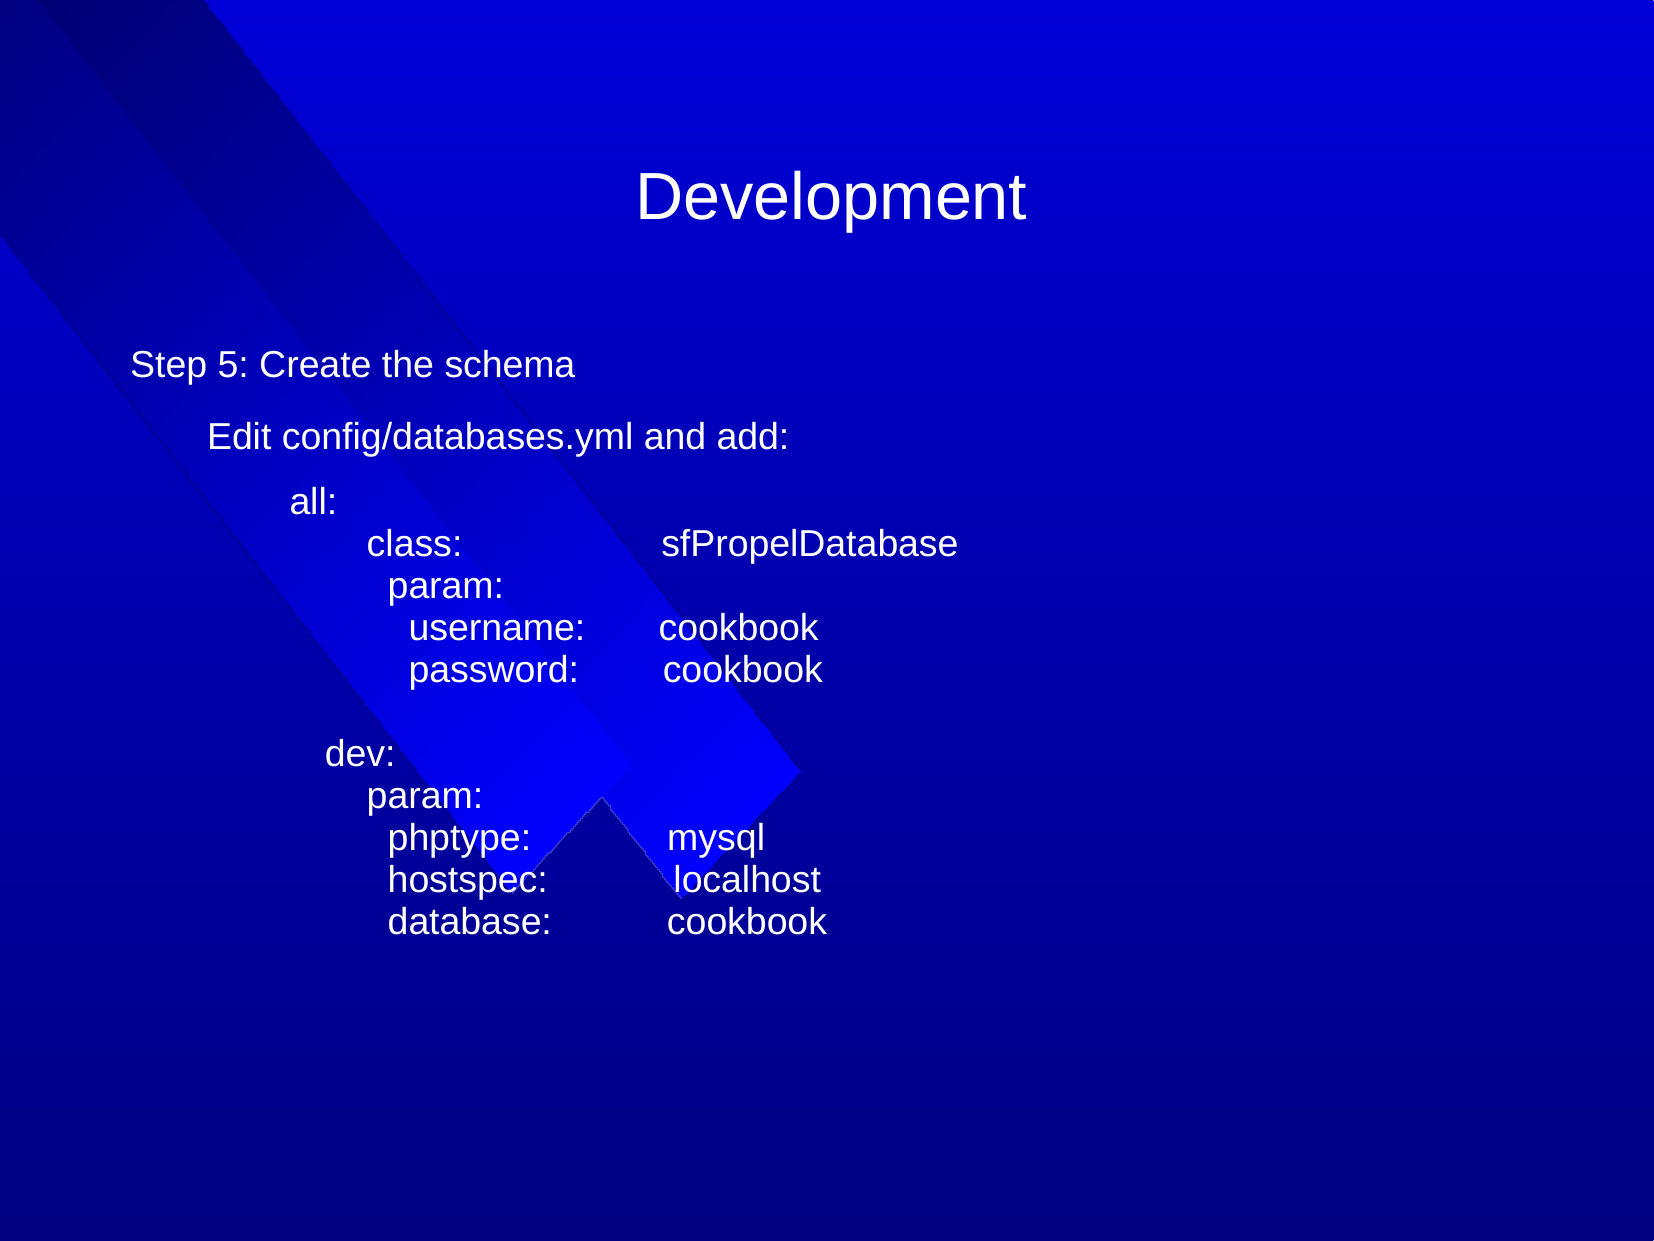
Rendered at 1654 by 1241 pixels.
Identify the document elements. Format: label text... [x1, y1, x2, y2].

title Development [125, 92, 1538, 301]
list Step 5: Create the schema Edit config/databases.yml and add: all: class: sfPropelDatabase param: username: cookbook password: cookbook dev: param: phptype: mysql hostspec: localhost database: cookbook [112, 343, 1525, 1126]
